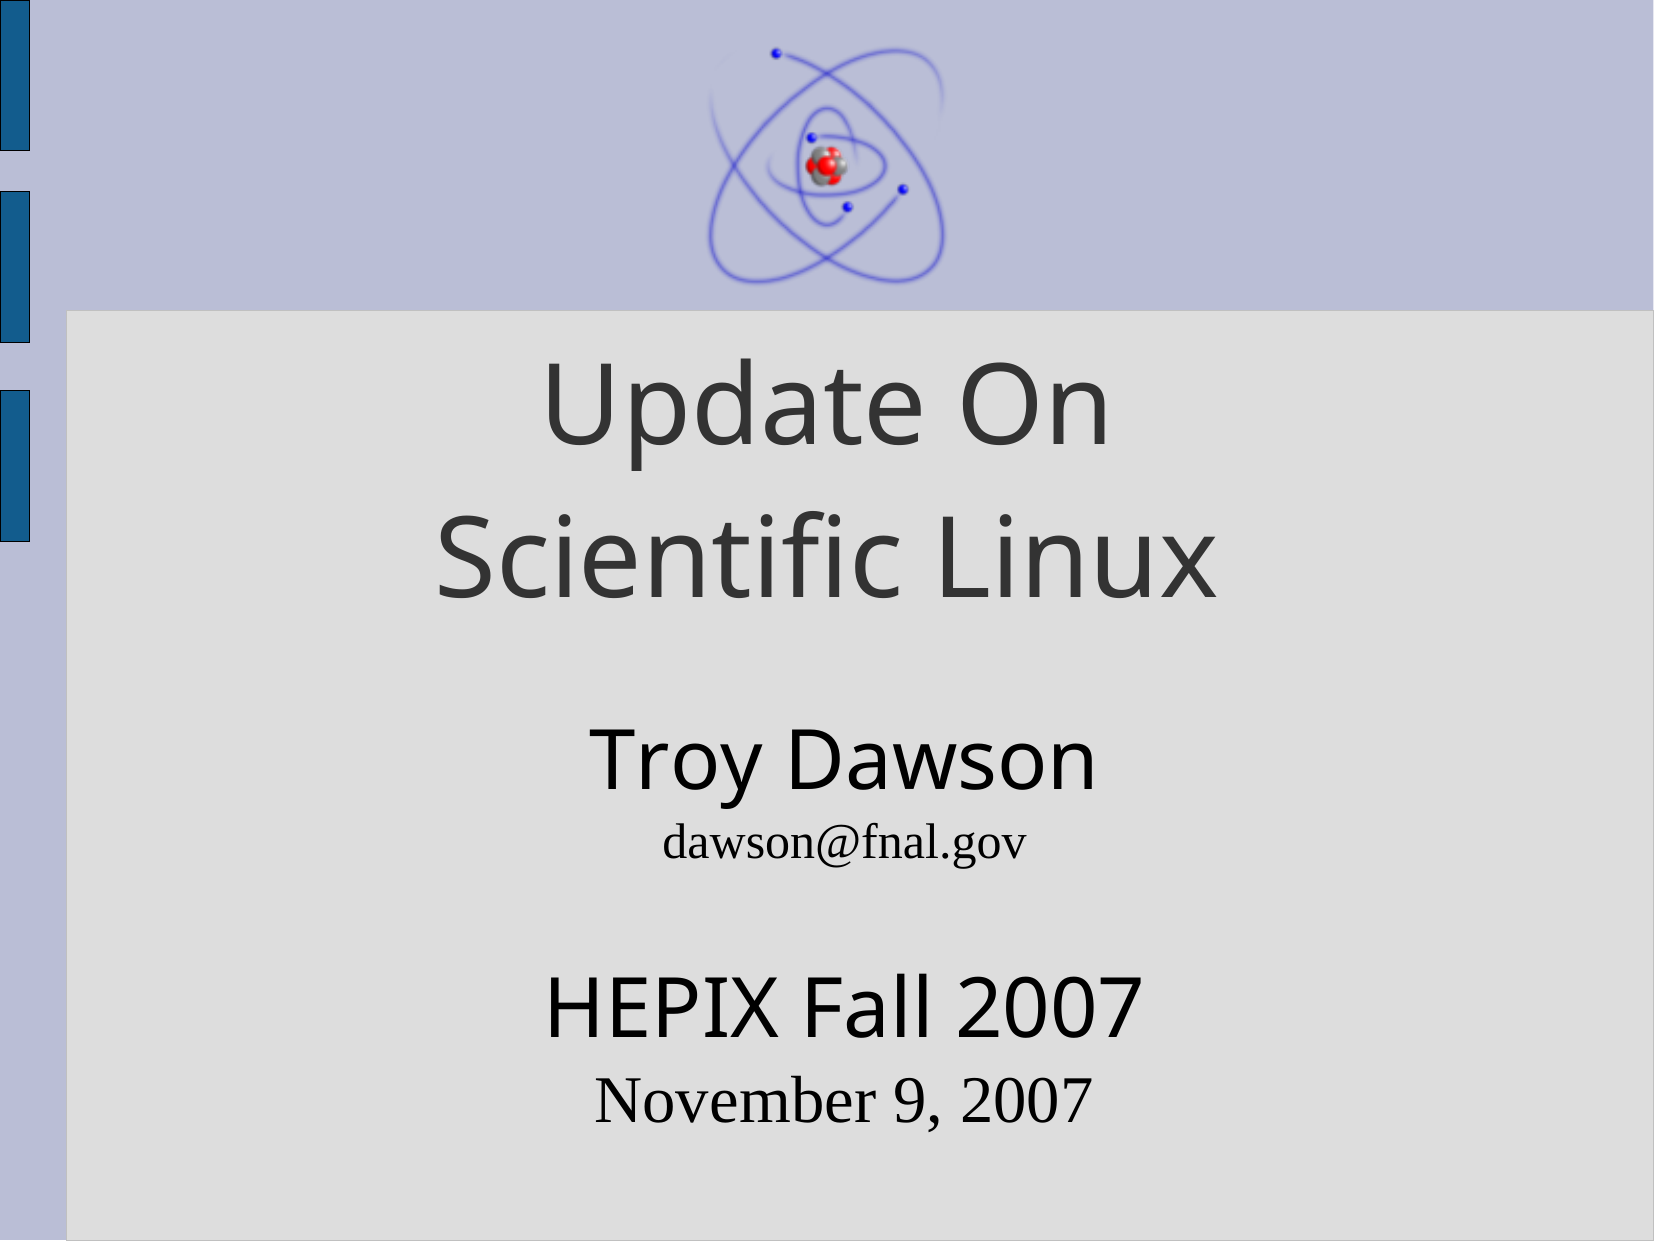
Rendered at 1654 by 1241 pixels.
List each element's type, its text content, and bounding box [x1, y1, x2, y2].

title Update On Scientific Linux [82, 341, 1571, 613]
subtitle Troy Dawson dawson@fnal.gov HEPIX Fall 2007 November 9, 2007 [82, 675, 1571, 1163]
picture [693, 33, 961, 301]
